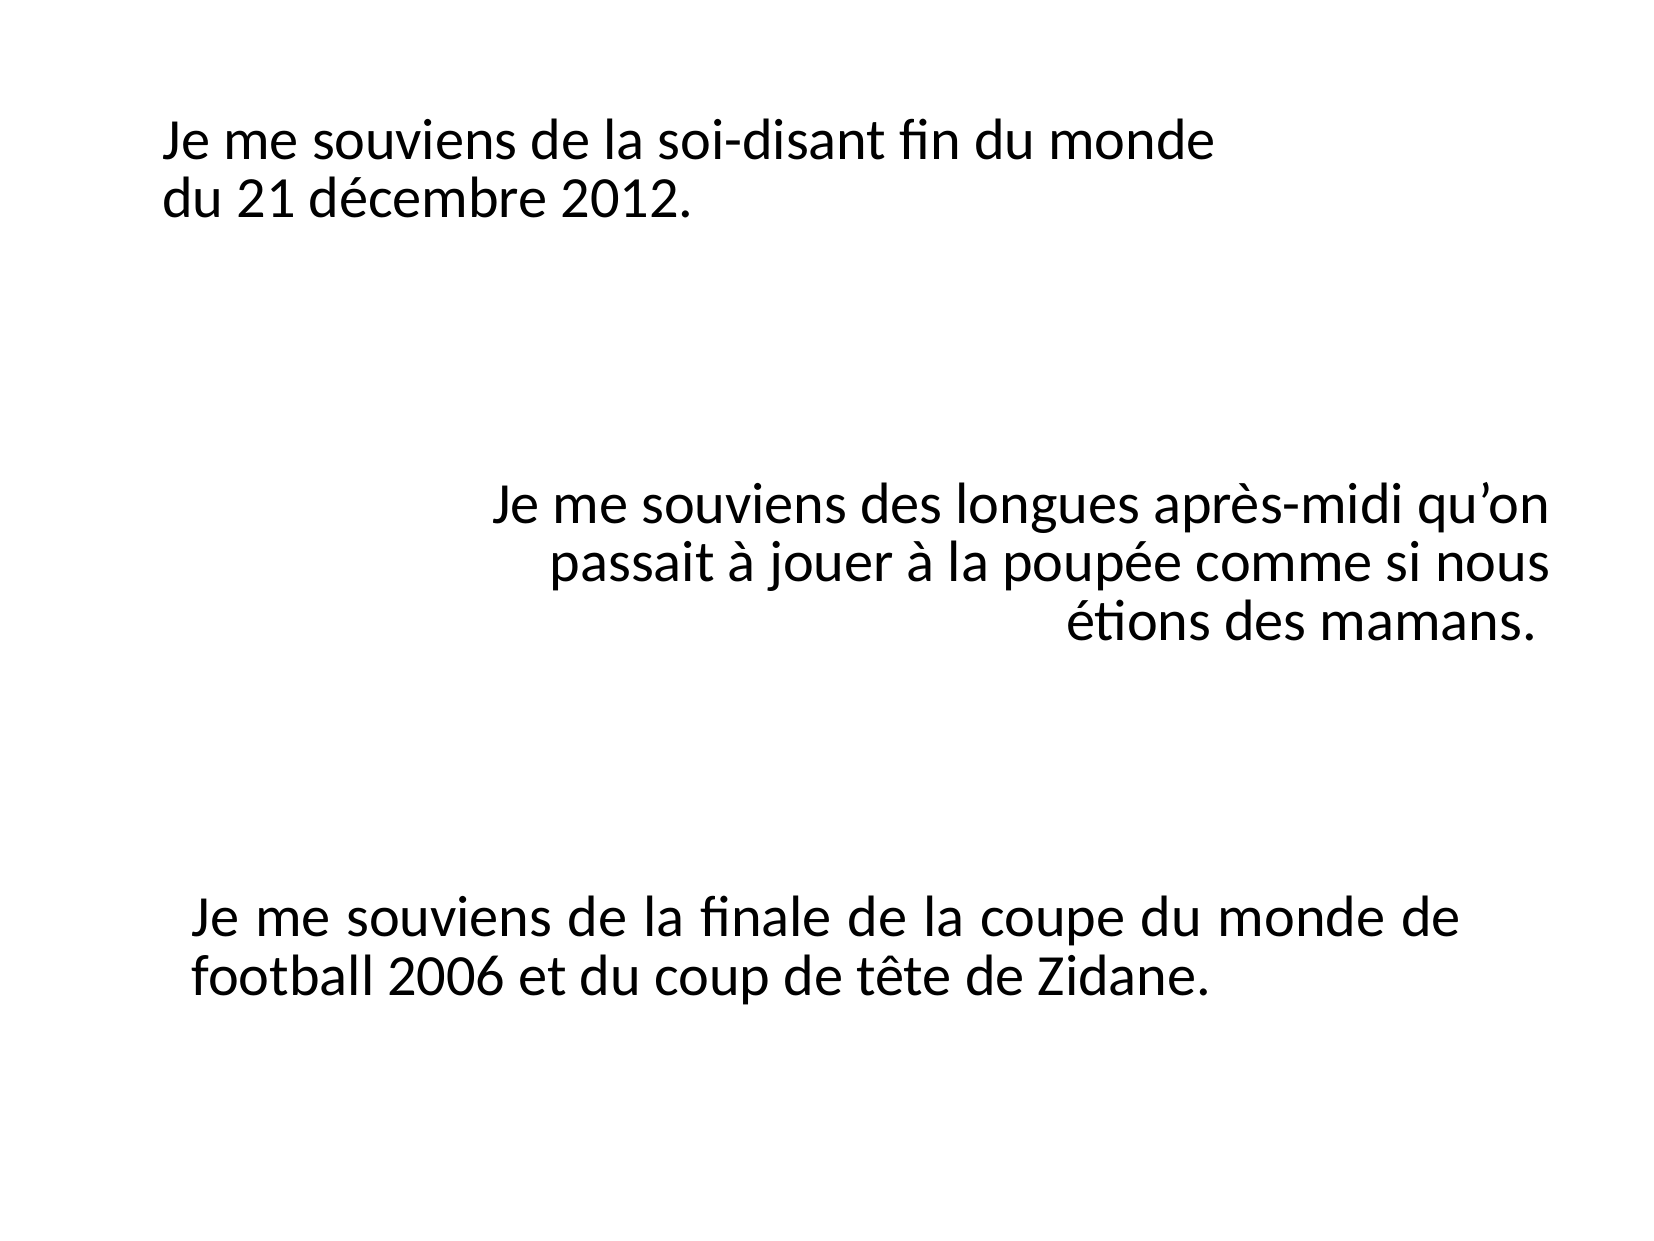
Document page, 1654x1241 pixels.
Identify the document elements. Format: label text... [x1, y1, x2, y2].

text_box Je me souviens de la finale de la coupe du monde de football 2006 et du coup de tête de Zidane. [177, 885, 1477, 1044]
text_box Je me souviens de la soi-disant fin du monde du 21 décembre 2012. [147, 108, 1388, 266]
text_box Je me souviens des longues après-midi qu’on passait à jouer à la poupée comme si nous étions des mamans. [413, 472, 1565, 702]
